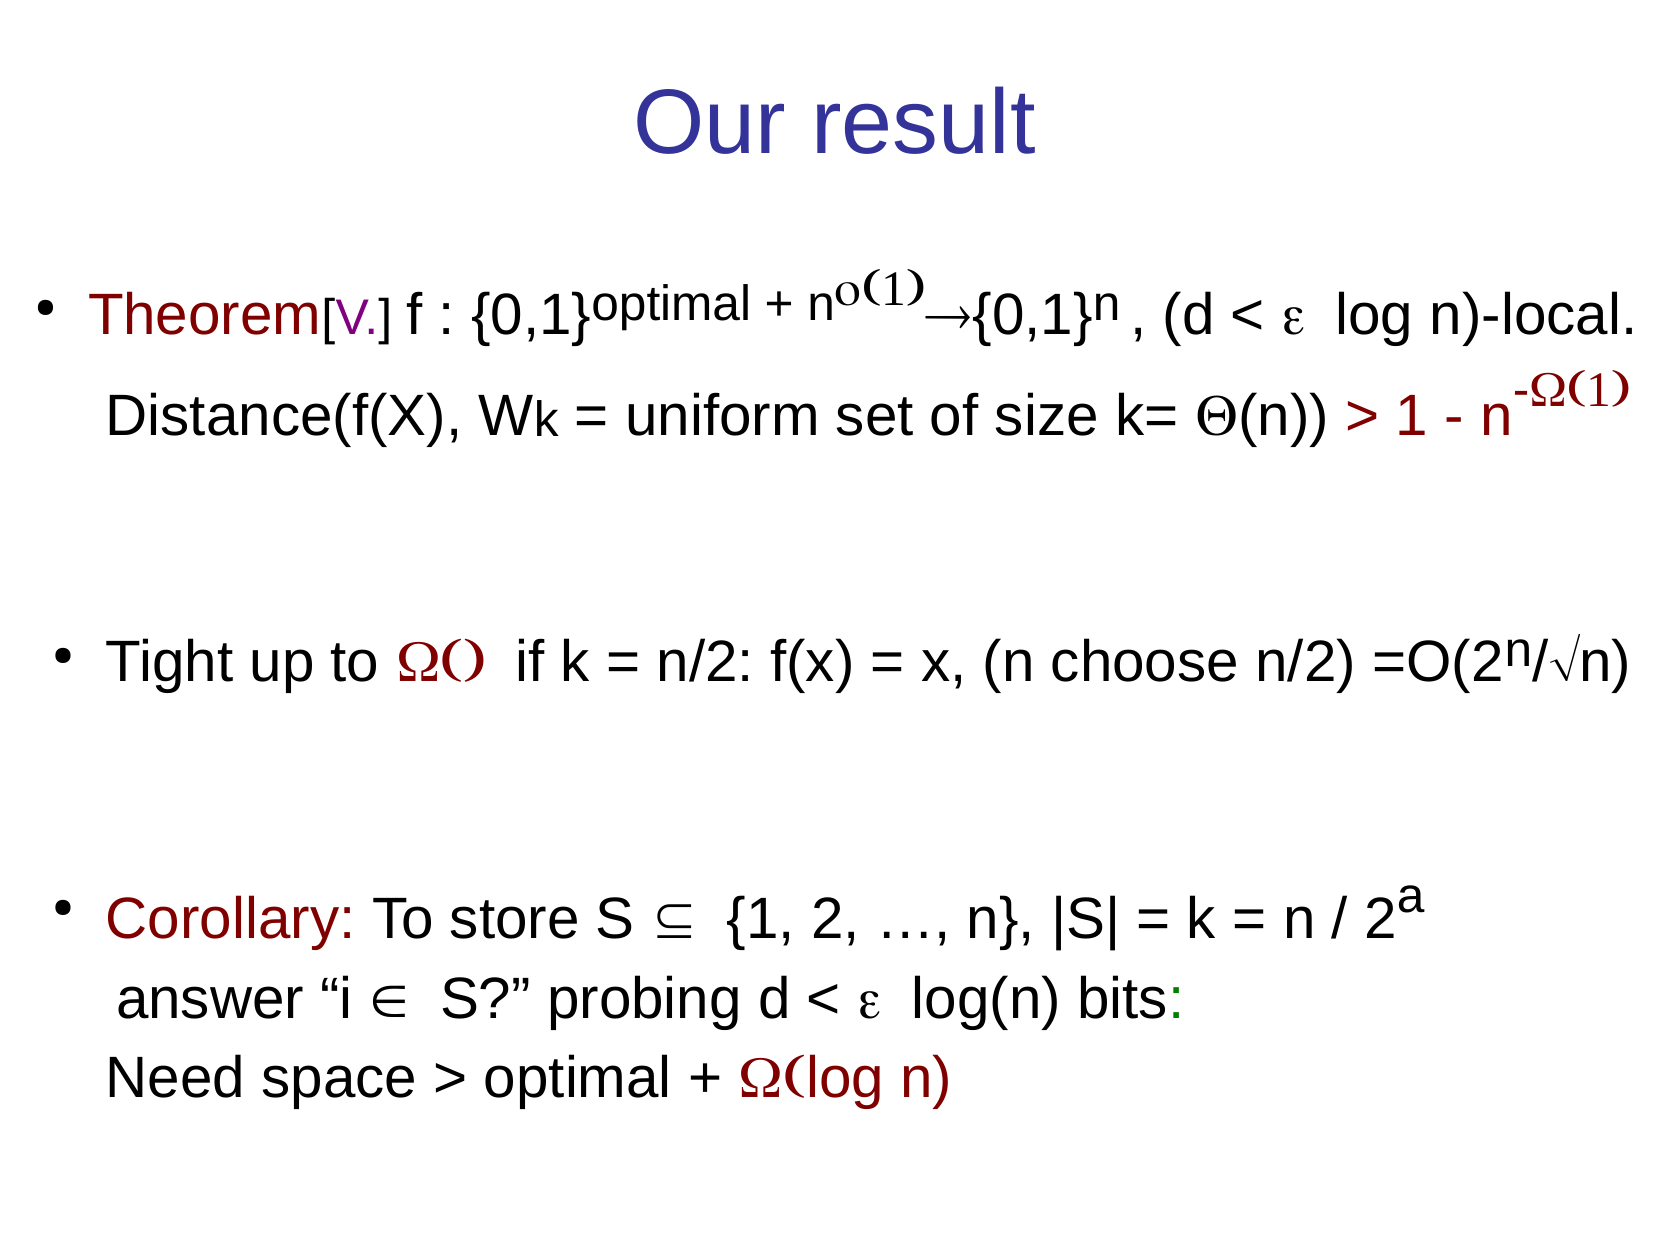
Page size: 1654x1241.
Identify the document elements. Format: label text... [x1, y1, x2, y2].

title Our result [131, 18, 1538, 226]
list Theorem[V.] f : {0,1}optimal + no(1){0,1}n , (d <  log n)-local. Distance(f(X), Wk = uniform set of size k= (n)) > 1 - n-(1) Tight up to () if k = n/2: f(x) = x, (n choose n/2) =O(2n/n) Corollary: To store S  {1, 2, …, n}, |S| = k = n / 2a answer “i  S?” probing d <  log(n) bits: Need space > optimal + (log n) [2, 183, 1654, 1237]
